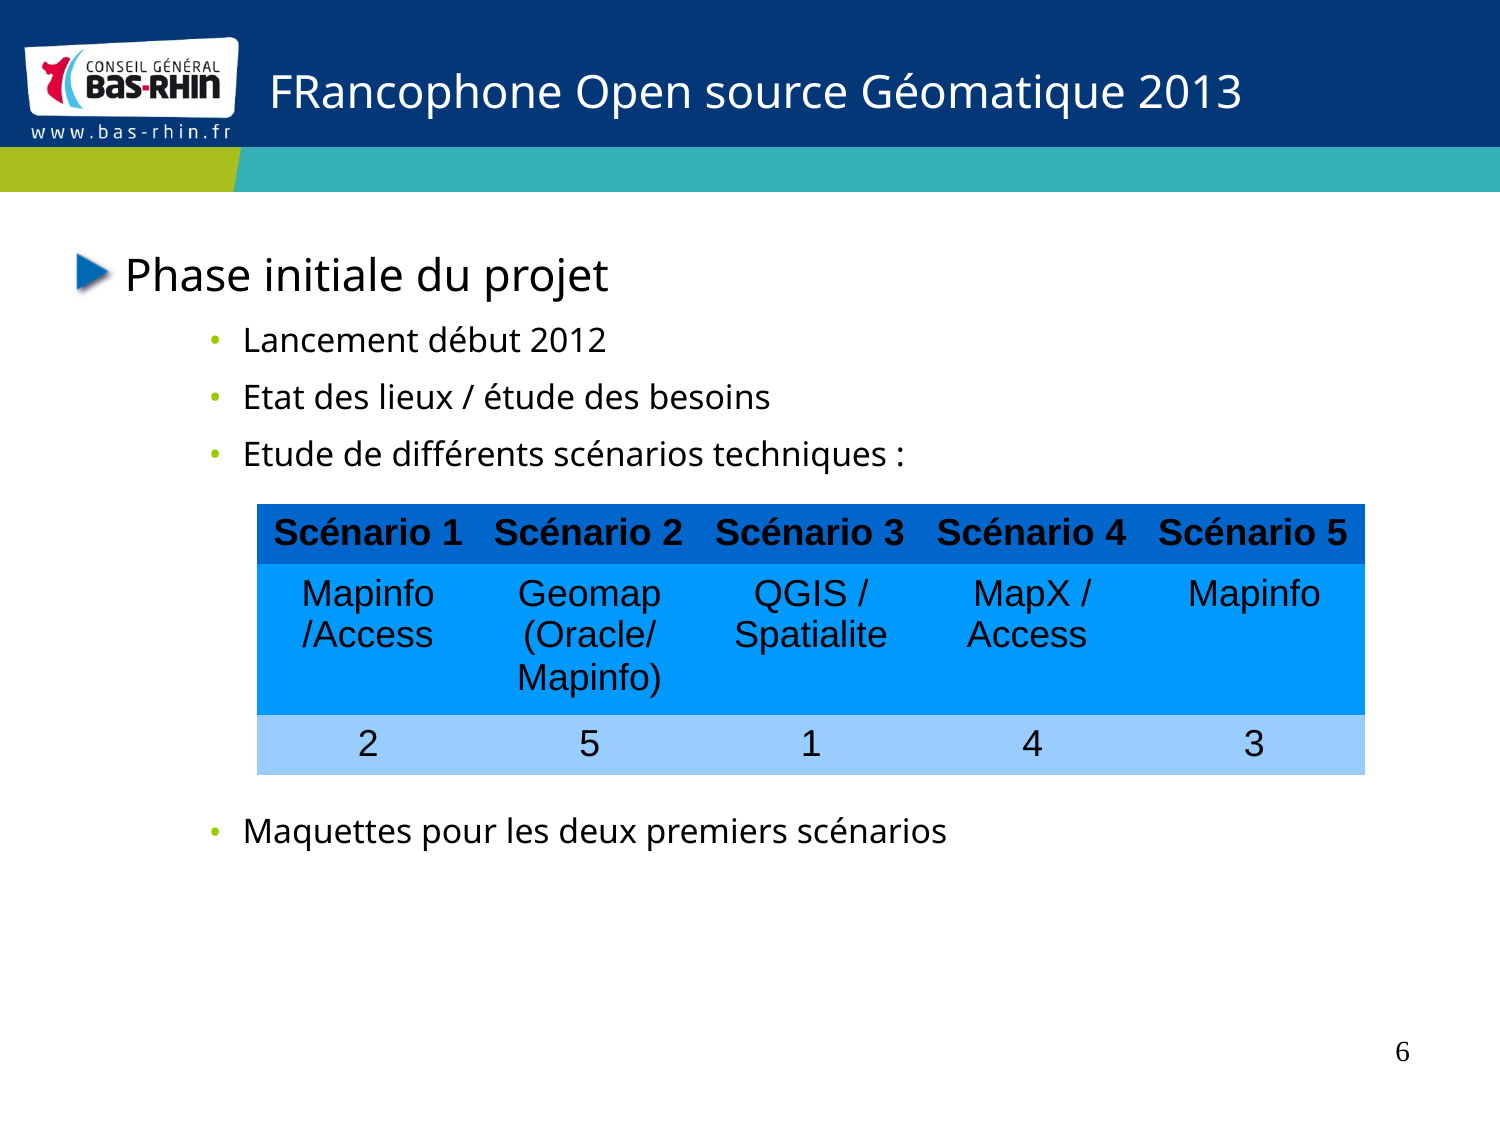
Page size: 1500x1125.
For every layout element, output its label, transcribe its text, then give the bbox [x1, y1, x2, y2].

picture [0, 0, 1500, 192]
list Phase initiale du projet Lancement début 2012 Etat des lieux / étude des besoins Etude de différents scénarios techniques : Maquettes pour les deux premiers scénarios [59, 236, 1410, 864]
title FRancophone Open source Géomatique 2013 [253, 30, 1471, 149]
